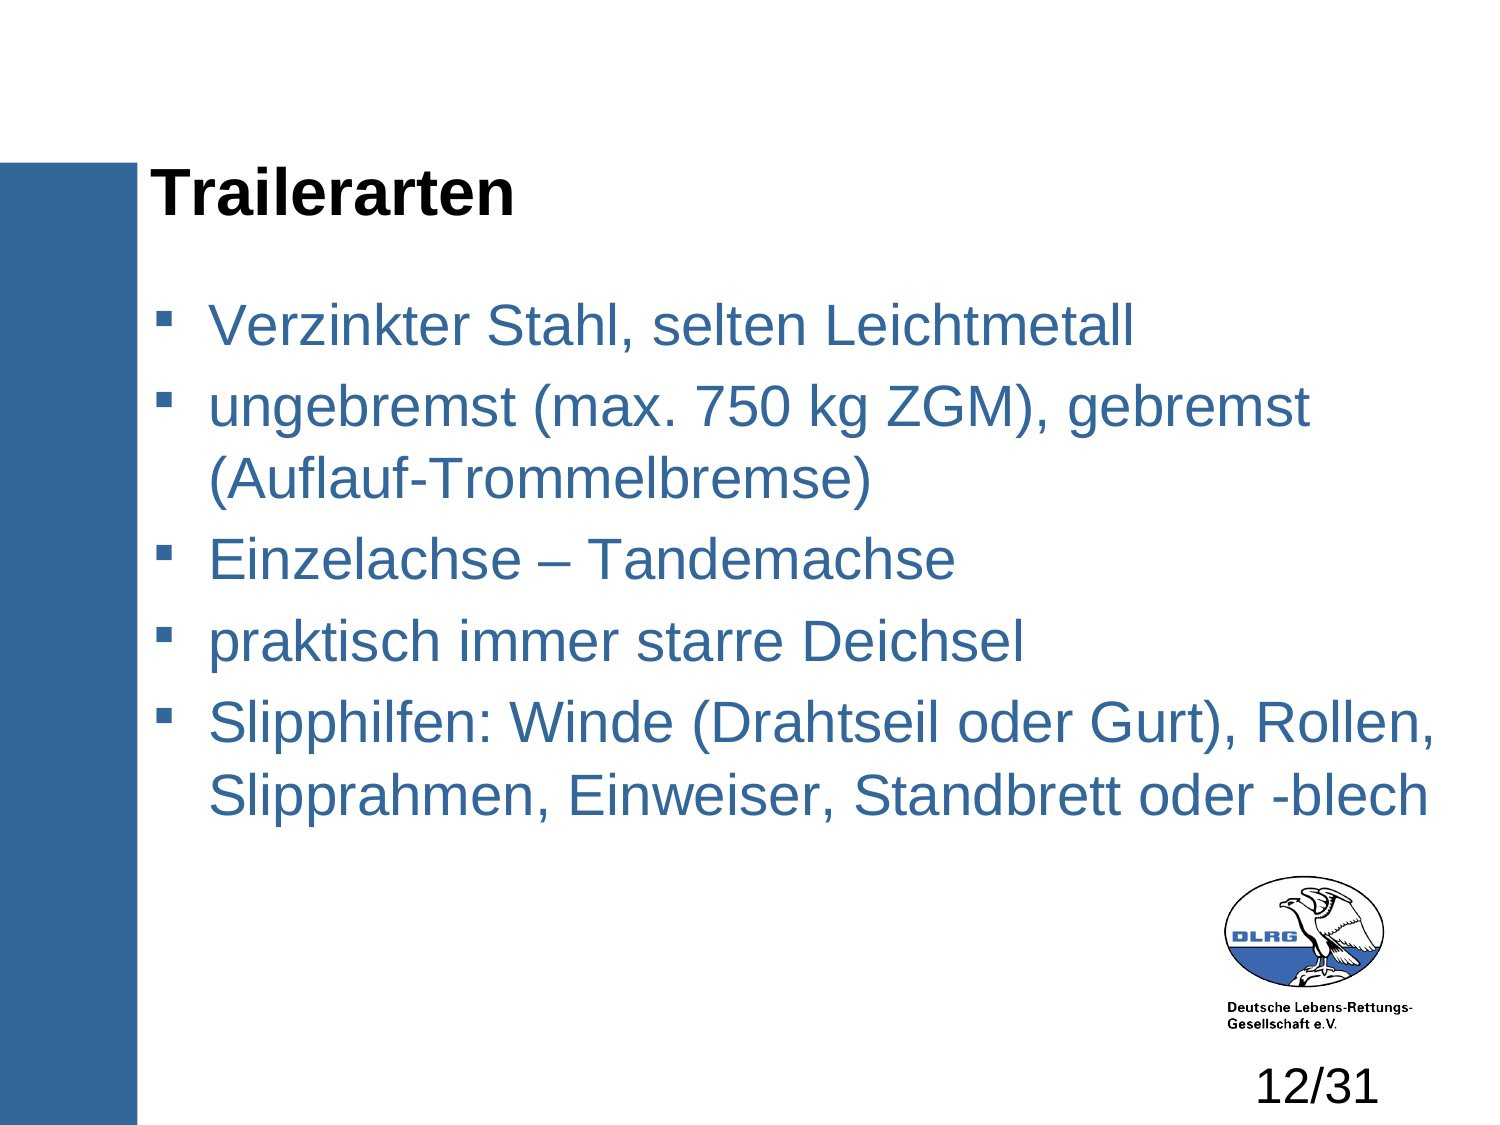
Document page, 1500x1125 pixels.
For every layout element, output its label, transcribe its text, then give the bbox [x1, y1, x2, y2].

text_box Verzinkter Stahl, selten Leichtmetall ungebremst (max. 750 kg ZGM), gebremst (Auflauf-Trommelbremse) Einzelachse – Tandemachse praktisch immer starre Deichsel Slipphilfen: Winde (Drahtseil oder Gurt), Rollen, Slipprahmen, Einweiser, Standbrett oder -blech [154, 284, 1460, 889]
text_box 12/31 [1240, 1062, 1395, 1120]
title Trailerarten [150, 100, 1423, 286]
picture [1224, 889, 1413, 1030]
